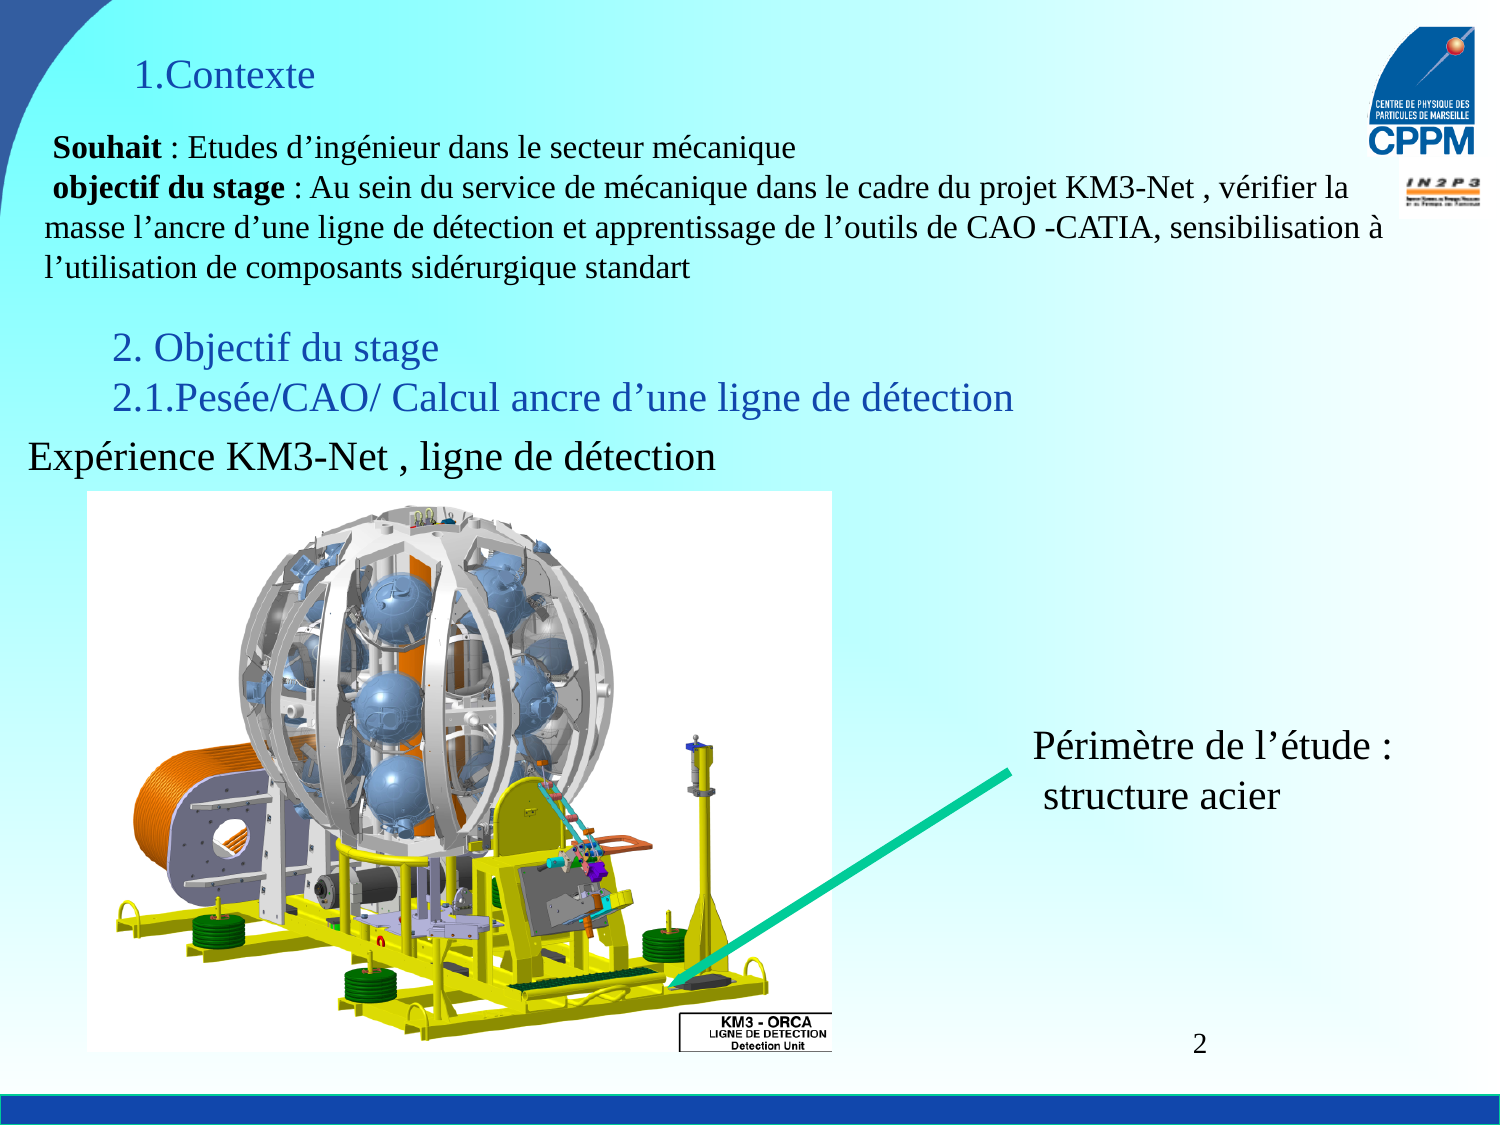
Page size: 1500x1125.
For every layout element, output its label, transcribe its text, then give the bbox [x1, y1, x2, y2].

text_box Souhait : Etudes d’ingénieur dans le secteur mécanique objectif du stage : Au sein du service de mécanique dans le cadre du projet KM3-Net , vérifier la masse l’ancre d’une ligne de détection et apprentissage de l’outils de CAO -CATIA, sensibilisation à l’utilisation de composants sidérurgique standart [29, 117, 1418, 293]
picture [87, 491, 832, 1052]
text_box Périmètre de l’étude : structure acier [1017, 709, 1409, 826]
text_box Contexte [118, 39, 380, 106]
picture [1341, 0, 1500, 219]
text_box [2, 1097, 1498, 1123]
text_box 2. Objectif du stage 2.1.Pesée/CAO/ Calcul ancre d’une ligne de détection [97, 311, 1486, 540]
picture [0, 0, 119, 219]
text_box Expérience KM3-Net , ligne de détection [12, 421, 732, 487]
